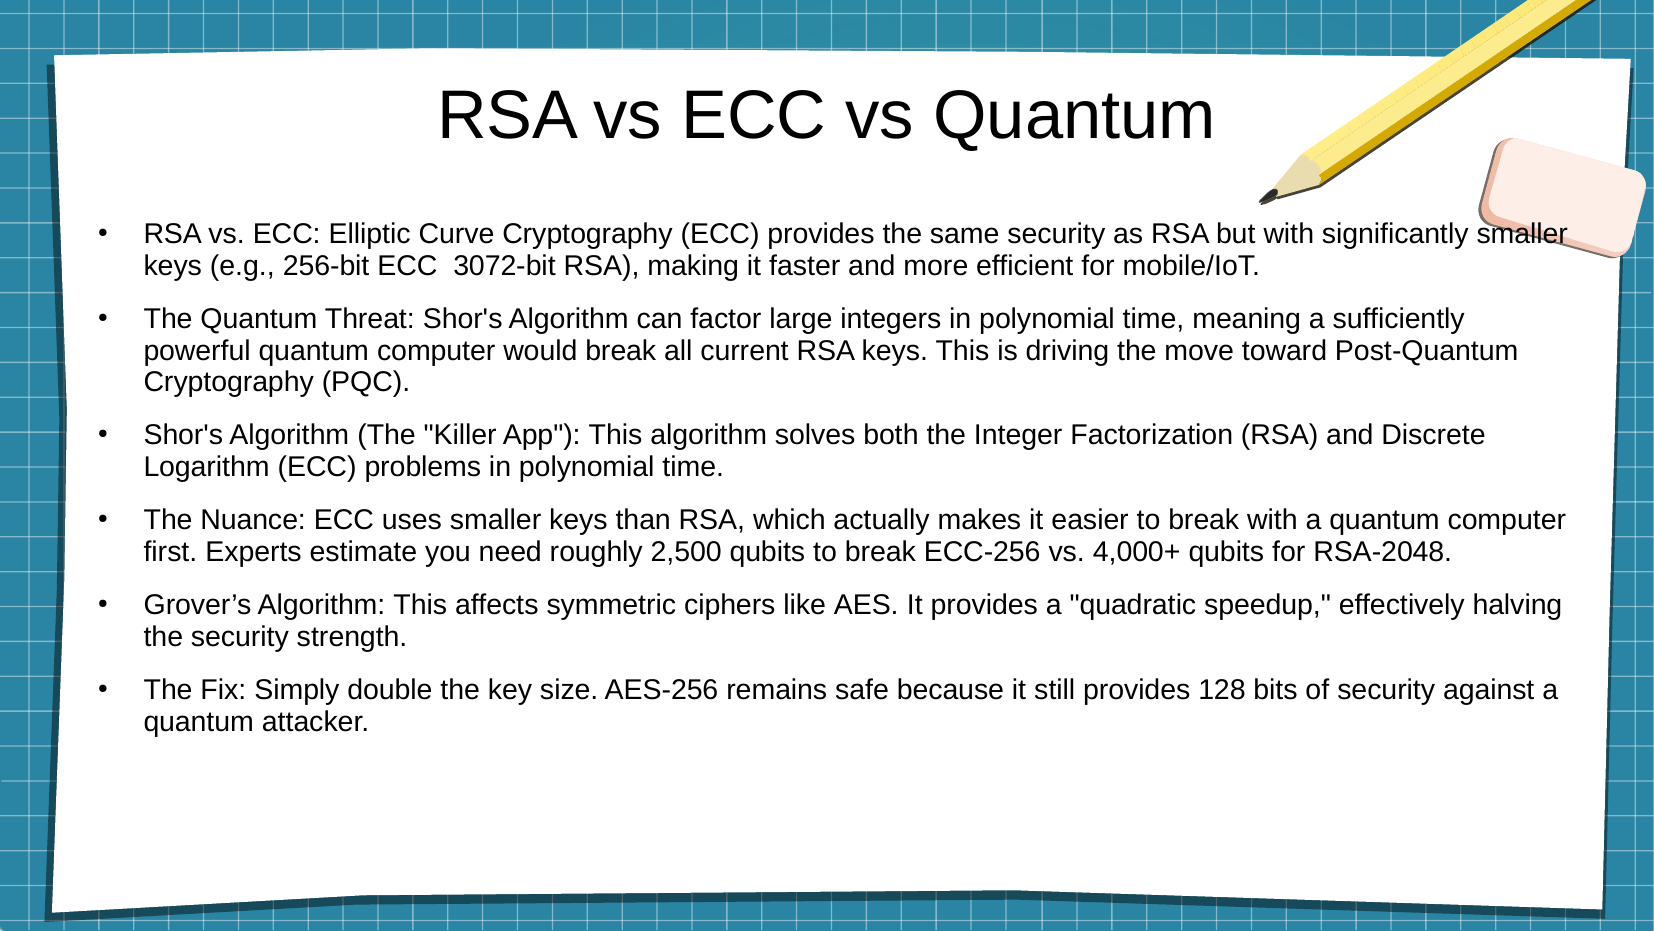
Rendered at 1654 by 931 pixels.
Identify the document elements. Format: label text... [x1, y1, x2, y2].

list RSA vs. ECC: Elliptic Curve Cryptography (ECC) provides the same security as RSA but with significantly smaller keys (e.g., 256-bit ECC 3072-bit RSA), making it faster and more efficient for mobile/IoT. The Quantum Threat: Shor's Algorithm can factor large integers in polynomial time, meaning a sufficiently powerful quantum computer would break all current RSA keys. This is driving the move toward Post-Quantum Cryptography (PQC). Shor's Algorithm (The "Killer App"): This algorithm solves both the Integer Factorization (RSA) and Discrete Logarithm (ECC) problems in polynomial time. The Nuance: ECC uses smaller keys than RSA, which actually makes it easier to break with a quantum computer first. Experts estimate you need roughly 2,500 qubits to break ECC-256 vs. 4,000+ qubits for RSA-2048. Grover’s Algorithm: This affects symmetric ciphers like AES. It provides a "quadratic speedup," effectively halving the security strength. The Fix: Simply double the key size. AES-256 remains safe because it still provides 128 bits of security against a quantum attacker. [82, 217, 1571, 758]
title RSA vs ECC vs Quantum [82, 37, 1571, 193]
